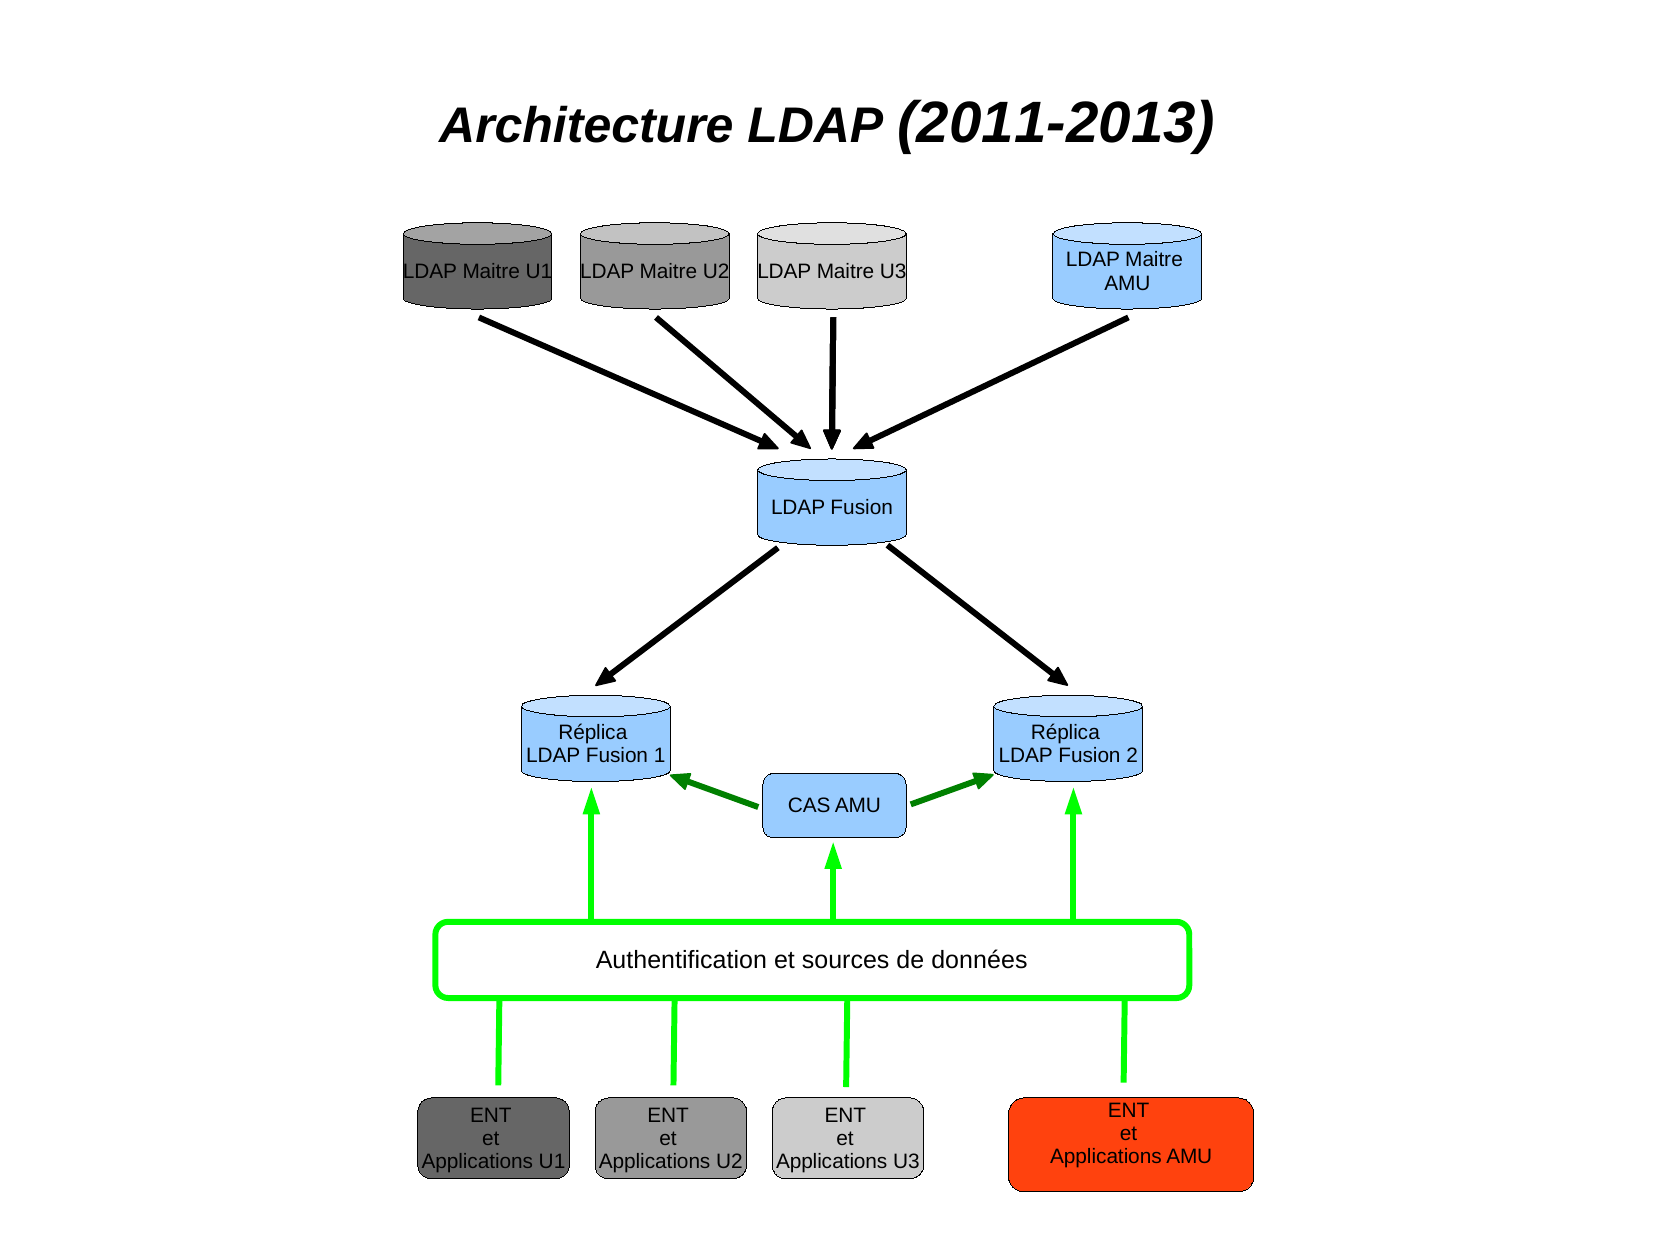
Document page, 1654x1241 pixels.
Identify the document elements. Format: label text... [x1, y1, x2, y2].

text_box ENT et Applications AMU [1008, 1097, 1254, 1192]
text_box ENT et Applications U1 [417, 1097, 570, 1179]
text_box ENT et Applications U3 [772, 1097, 924, 1179]
text_box ENT et Applications U2 [595, 1097, 747, 1179]
text_box Réplica LDAP Fusion 1 [521, 707, 671, 782]
text_box LDAP Fusion [757, 471, 907, 546]
text_box LDAP Maitre U3 [757, 234, 907, 310]
text_box LDAP Maitre U2 [580, 234, 730, 310]
text_box LDAP Maitre U1 [403, 235, 552, 310]
text_box CAS AMU [762, 773, 907, 838]
text_box Réplica LDAP Fusion 2 [993, 707, 1143, 782]
title Architecture LDAP (2011-2013) [121, 19, 1534, 227]
text_box LDAP Maitre AMU [1052, 234, 1202, 310]
text_box Authentification et sources de données [435, 921, 1190, 999]
